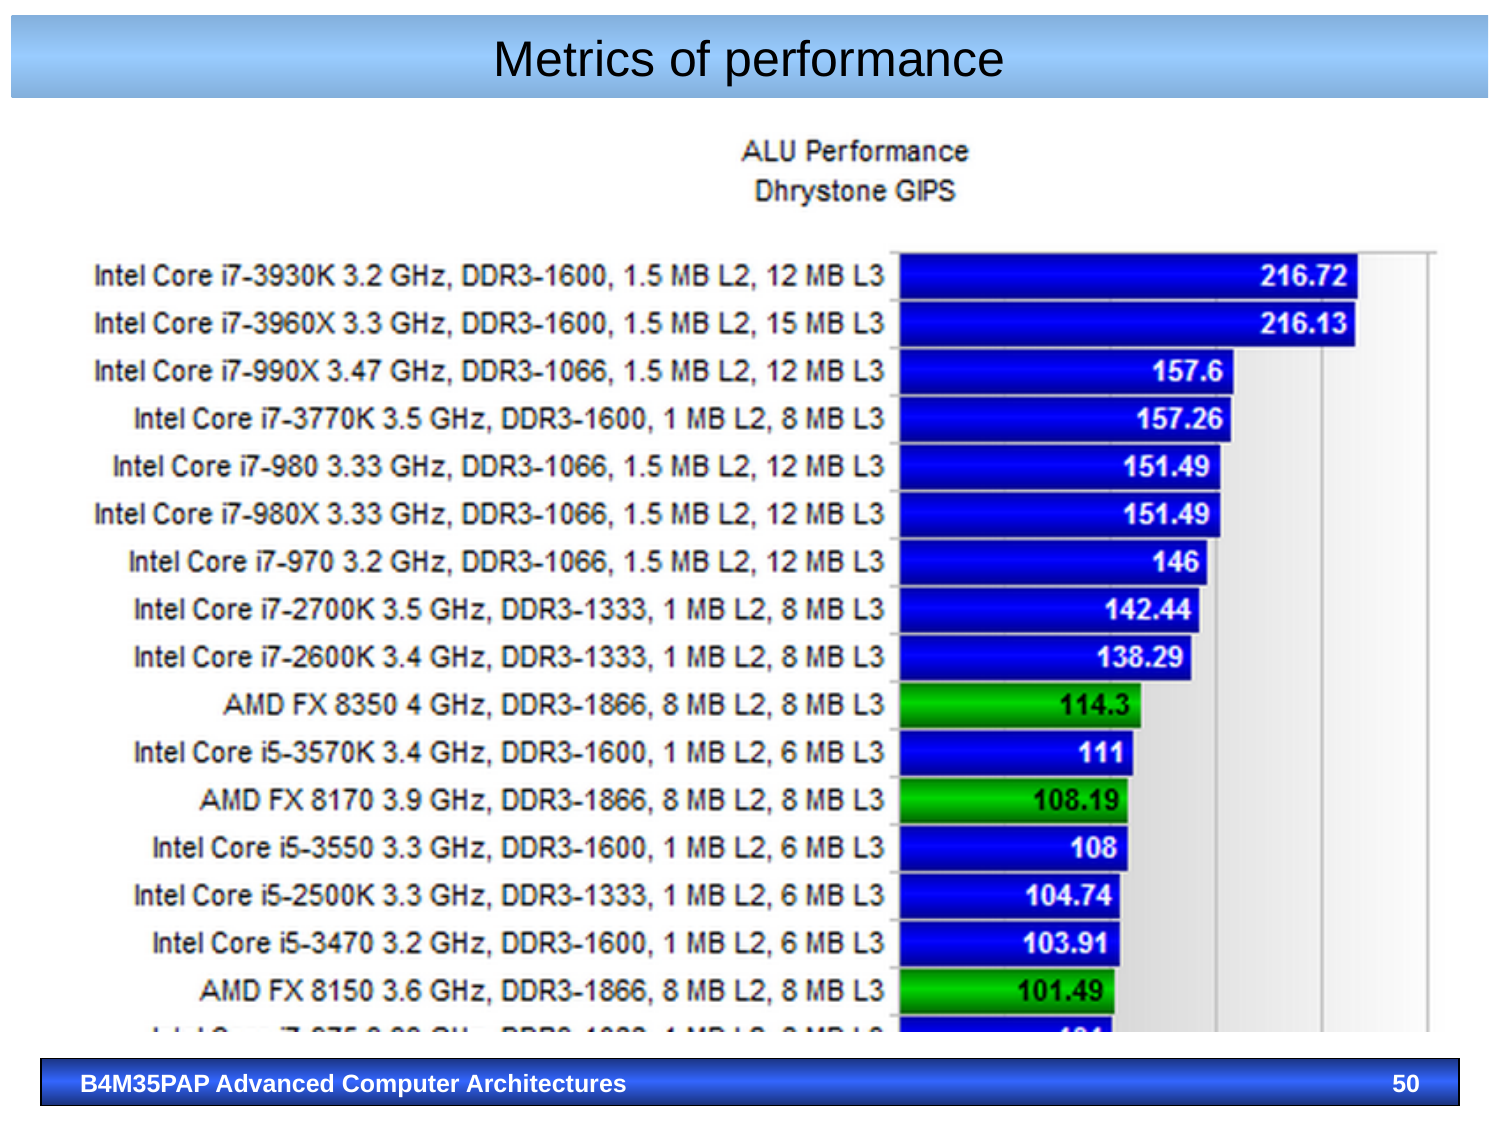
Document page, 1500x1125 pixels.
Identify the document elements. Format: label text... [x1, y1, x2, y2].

title Metrics of performance [11, 15, 1489, 98]
picture [82, 128, 1455, 1032]
